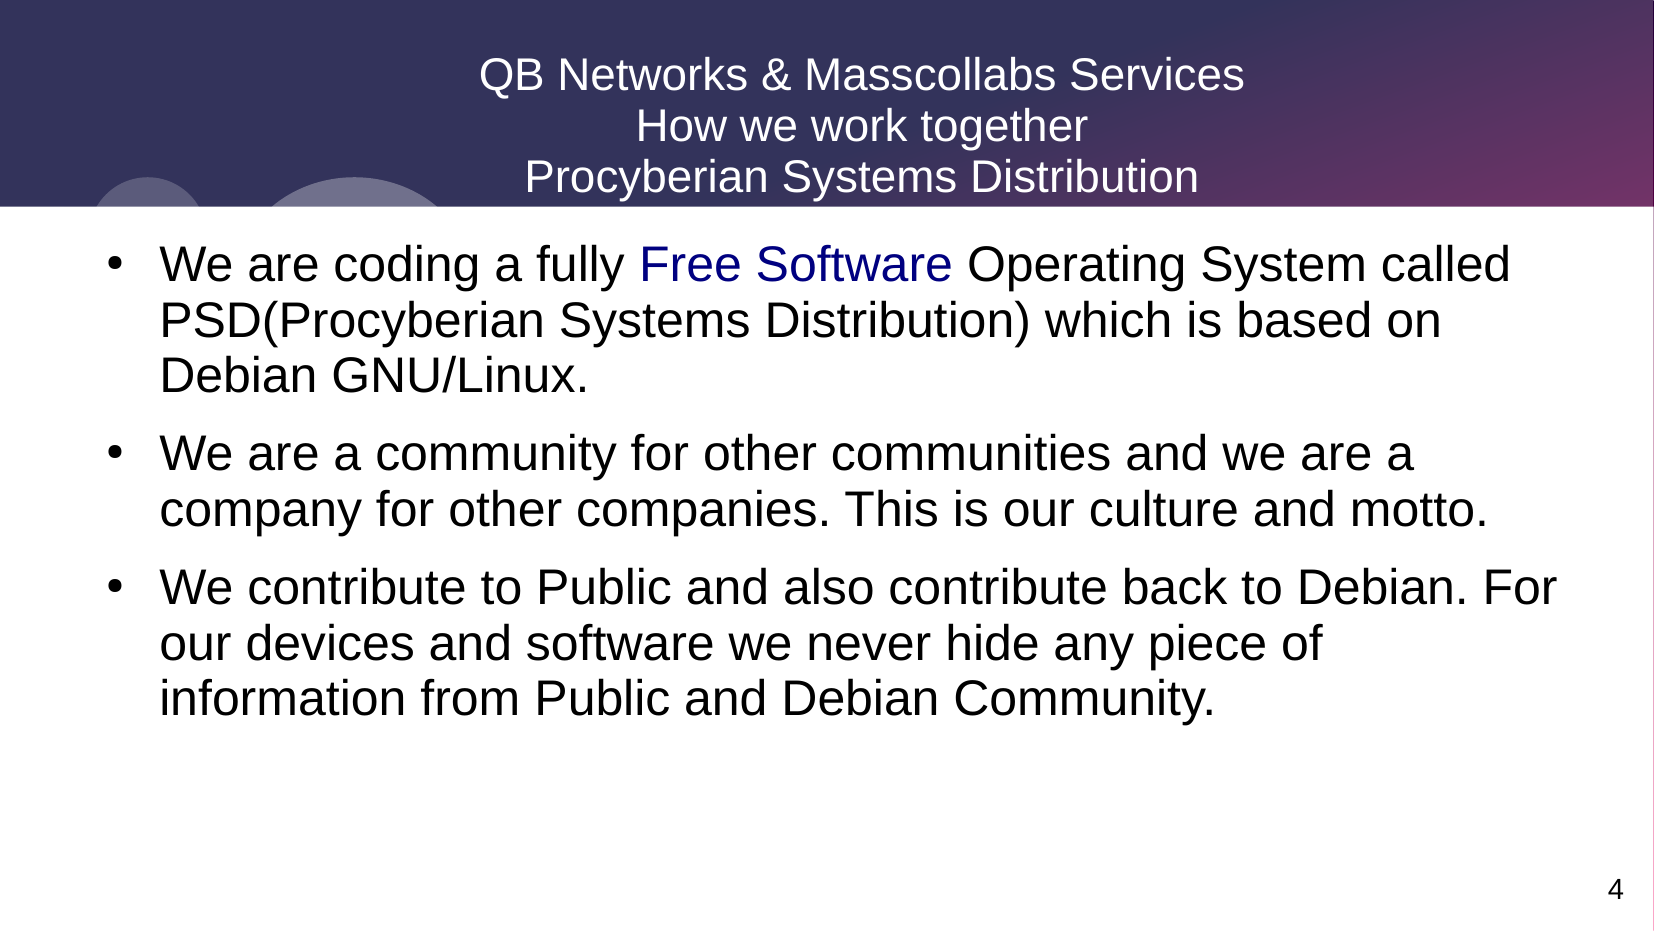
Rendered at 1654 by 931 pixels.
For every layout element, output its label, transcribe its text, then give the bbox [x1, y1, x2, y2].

title QB Networks & Masscollabs Services How we work together Procyberian Systems Distribution [88, 44, 1565, 207]
list We are coding a fully Free Software Operating System called PSD(Procyberian Systems Distribution) which is based on Debian GNU/Linux. We are a community for other communities and we are a company for other companies. This is our culture and motto. We contribute to Public and also contribute back to Debian. For our devices and software we never hide any piece of information from Public and Debian Community. [88, 236, 1565, 827]
